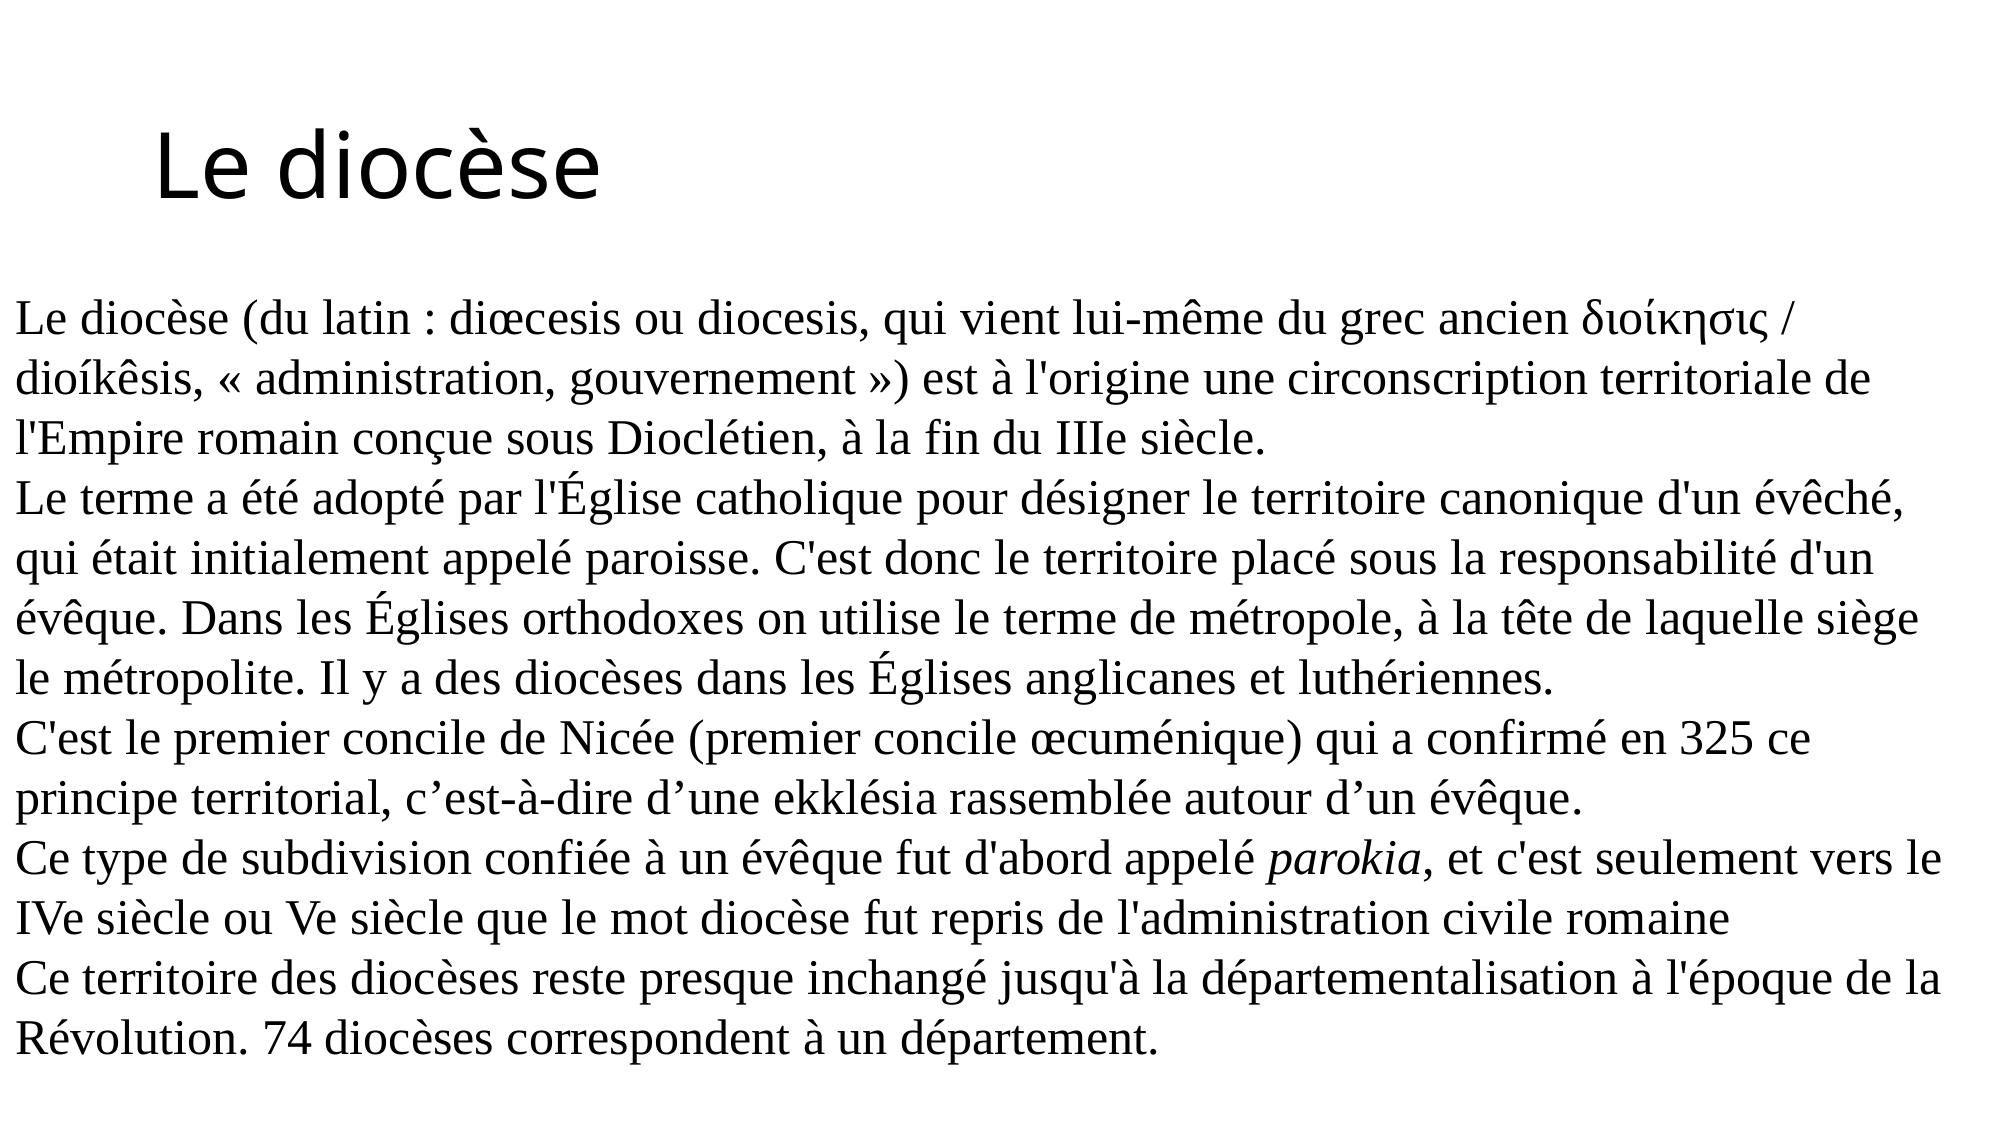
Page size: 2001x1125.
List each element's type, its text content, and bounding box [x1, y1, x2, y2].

text_box Le diocèse (du latin : diœcesis ou diocesis, qui vient lui-même du grec ancien διοίκησις / dioíkêsis, « administration, gouvernement ») est à l'origine une circonscription territoriale de l'Empire romain conçue sous Dioclétien, à la fin du IIIe siècle. Le terme a été adopté par l'Église catholique pour désigner le territoire canonique d'un évêché, qui était initialement appelé paroisse. C'est donc le territoire placé sous la responsabilité d'un évêque. Dans les Églises orthodoxes on utilise le terme de métropole, à la tête de laquelle siège le métropolite. Il y a des diocèses dans les Églises anglicanes et luthériennes. C'est le premier concile de Nicée (premier concile œcuménique) qui a confirmé en 325 ce principe territorial, c’est-à-dire d’une ekklésia rassemblée autour d’un évêque. Ce type de subdivision confiée à un évêque fut d'abord appelé parokia, et c'est seulement vers le IVe siècle ou Ve siècle que le mot diocèse fut repris de l'administration civile romaine Ce territoire des diocèses reste presque inchangé jusqu'à la départementalisation à l'époque de la Révolution. 74 diocèses correspondent à un département. [0, 277, 1973, 1081]
title Le diocèse [137, 59, 1863, 277]
